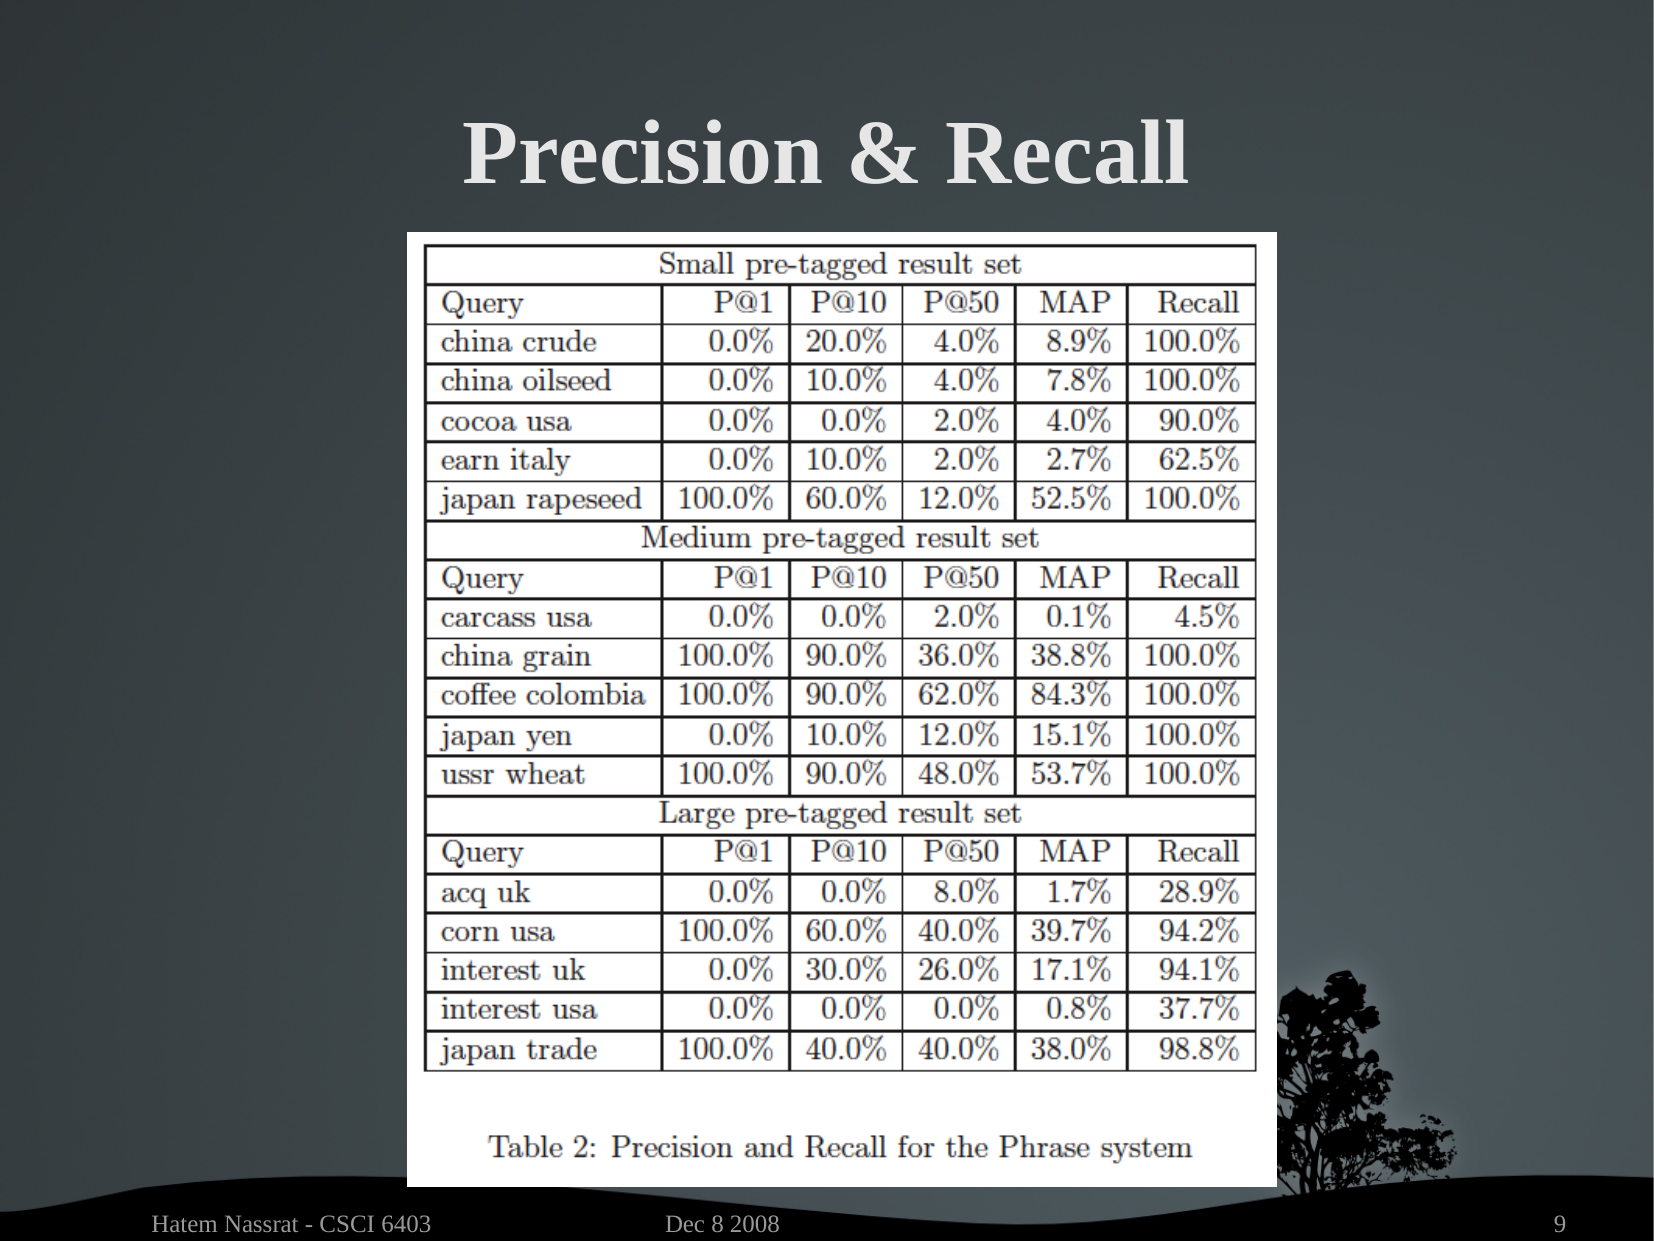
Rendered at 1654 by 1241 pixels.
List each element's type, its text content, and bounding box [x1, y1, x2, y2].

picture [0, 0, 1654, 1241]
title Precision & Recall [82, 49, 1571, 257]
